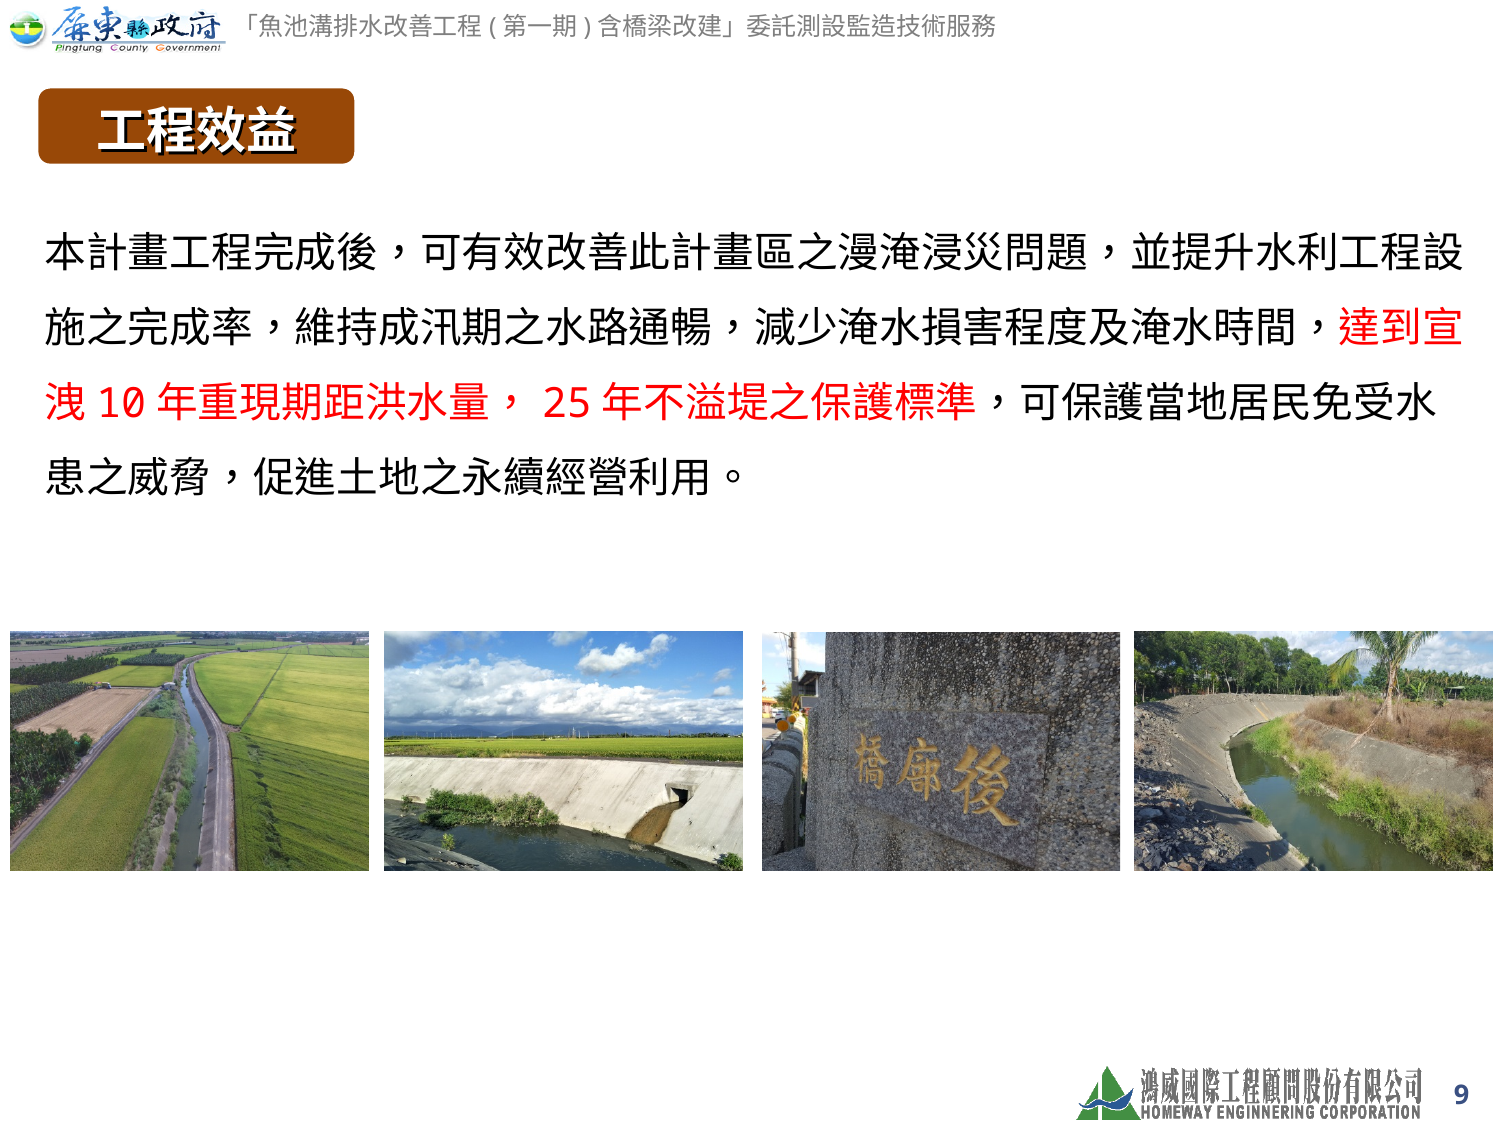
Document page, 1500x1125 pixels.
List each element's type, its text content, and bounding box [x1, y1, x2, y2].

text_box 本計畫工程完成後，可有效改善此計畫區之漫淹浸災問題，並提升水利工程設施之完成率，維持成汛期之水路通暢，減少淹水損害程度及淹水時間，達到宣洩10年重現期距洪水量，25年不溢堤之保護標準，可保護當地居民免受水患之威脅，促進土地之永續經營利用。 [29, 193, 1483, 523]
picture [384, 632, 743, 871]
text_box 8 [1423, 1069, 1500, 1125]
picture [762, 632, 1121, 871]
picture [1134, 632, 1493, 871]
picture [10, 632, 369, 871]
text_box 工程效益 [36, 86, 356, 166]
